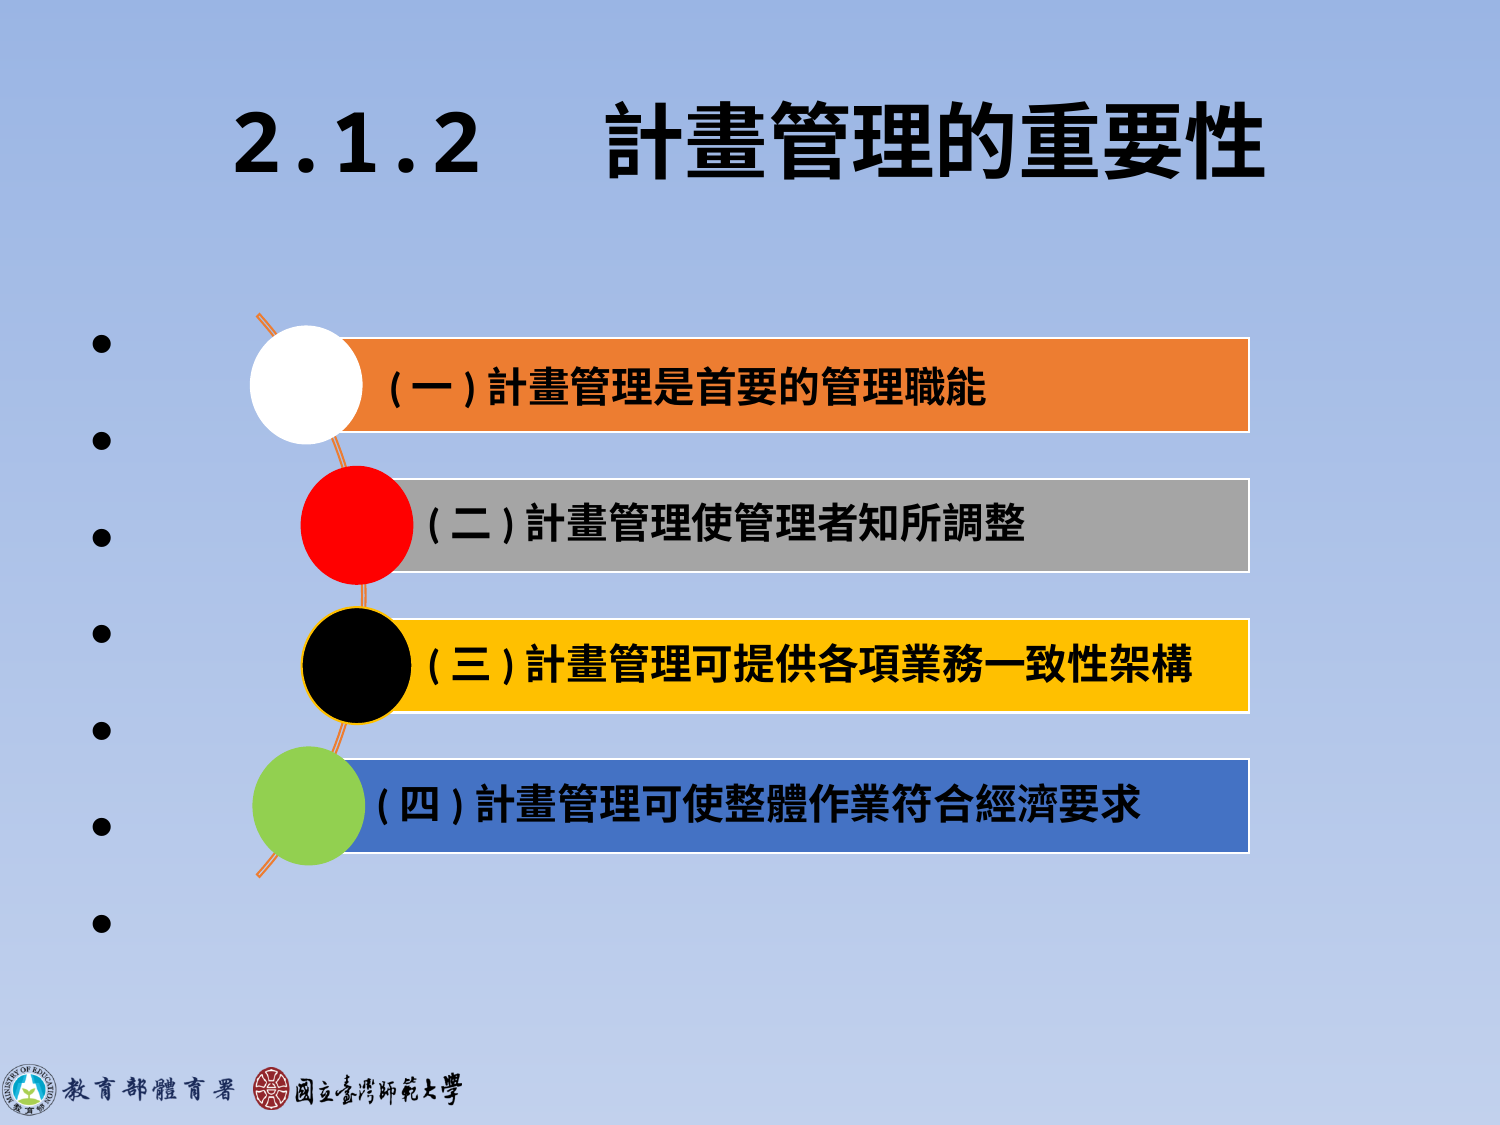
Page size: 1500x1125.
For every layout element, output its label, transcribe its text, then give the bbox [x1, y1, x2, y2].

list [75, 295, 1426, 1005]
text_box [301, 466, 413, 584]
title 2.1.2 計畫管理的重要性 [75, 45, 1426, 233]
text_box (三)計畫管理可提供各項業務一致性架構 [391, 618, 1249, 713]
text_box (二)計畫管理使管理者知所調整 [391, 478, 1249, 573]
text_box [253, 747, 365, 865]
text_box (一)計畫管理是首要的管理職能 [341, 338, 1249, 432]
text_box [301, 607, 413, 725]
text_box (四)計畫管理可使整體作業符合經濟要求 [343, 759, 1249, 853]
text_box [250, 326, 362, 444]
